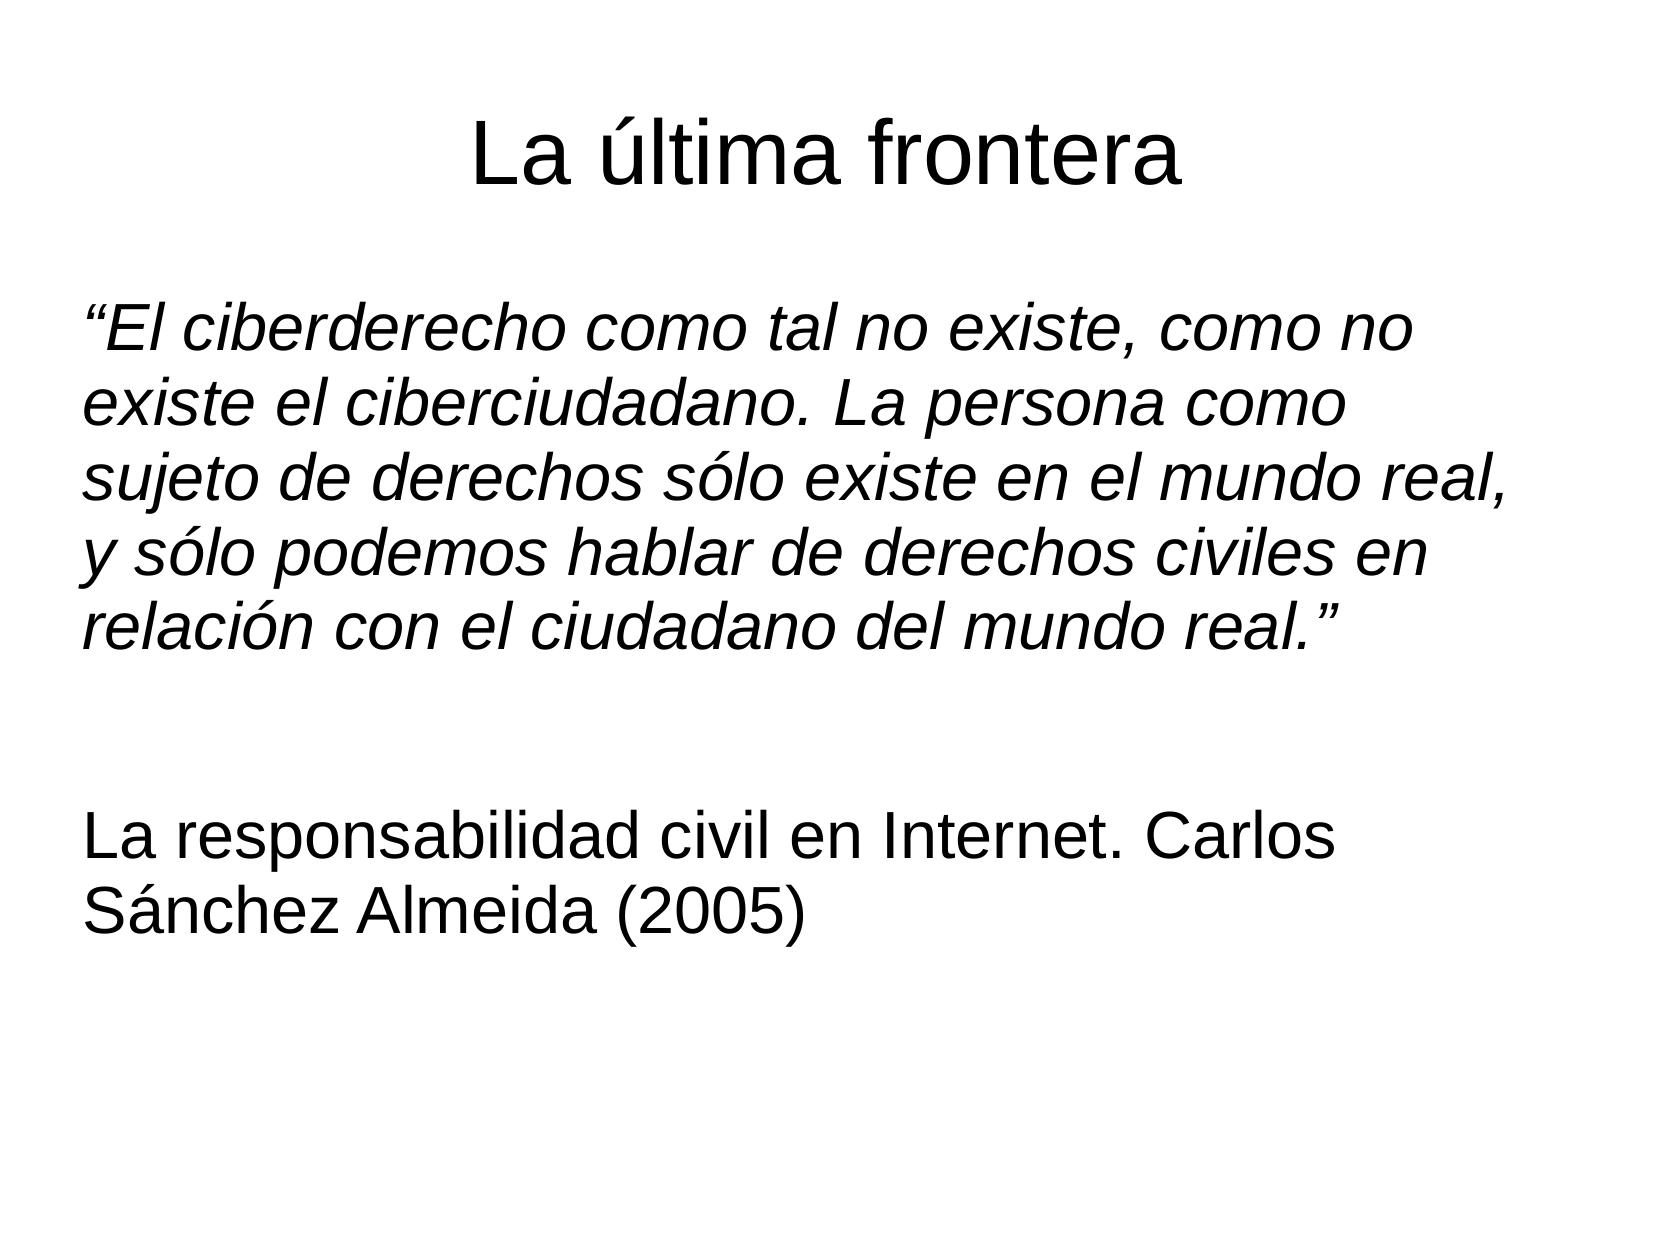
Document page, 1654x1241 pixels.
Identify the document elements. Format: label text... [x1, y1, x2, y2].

list “El ciberderecho como tal no existe, como no existe el ciberciudadano. La persona como sujeto de derechos sólo existe en el mundo real, y sólo podemos hablar de derechos civiles en relación con el ciudadano del mundo real.” La responsabilidad civil en Internet. Carlos Sánchez Almeida (2005) [82, 290, 1538, 1010]
title La última frontera [82, 49, 1571, 257]
